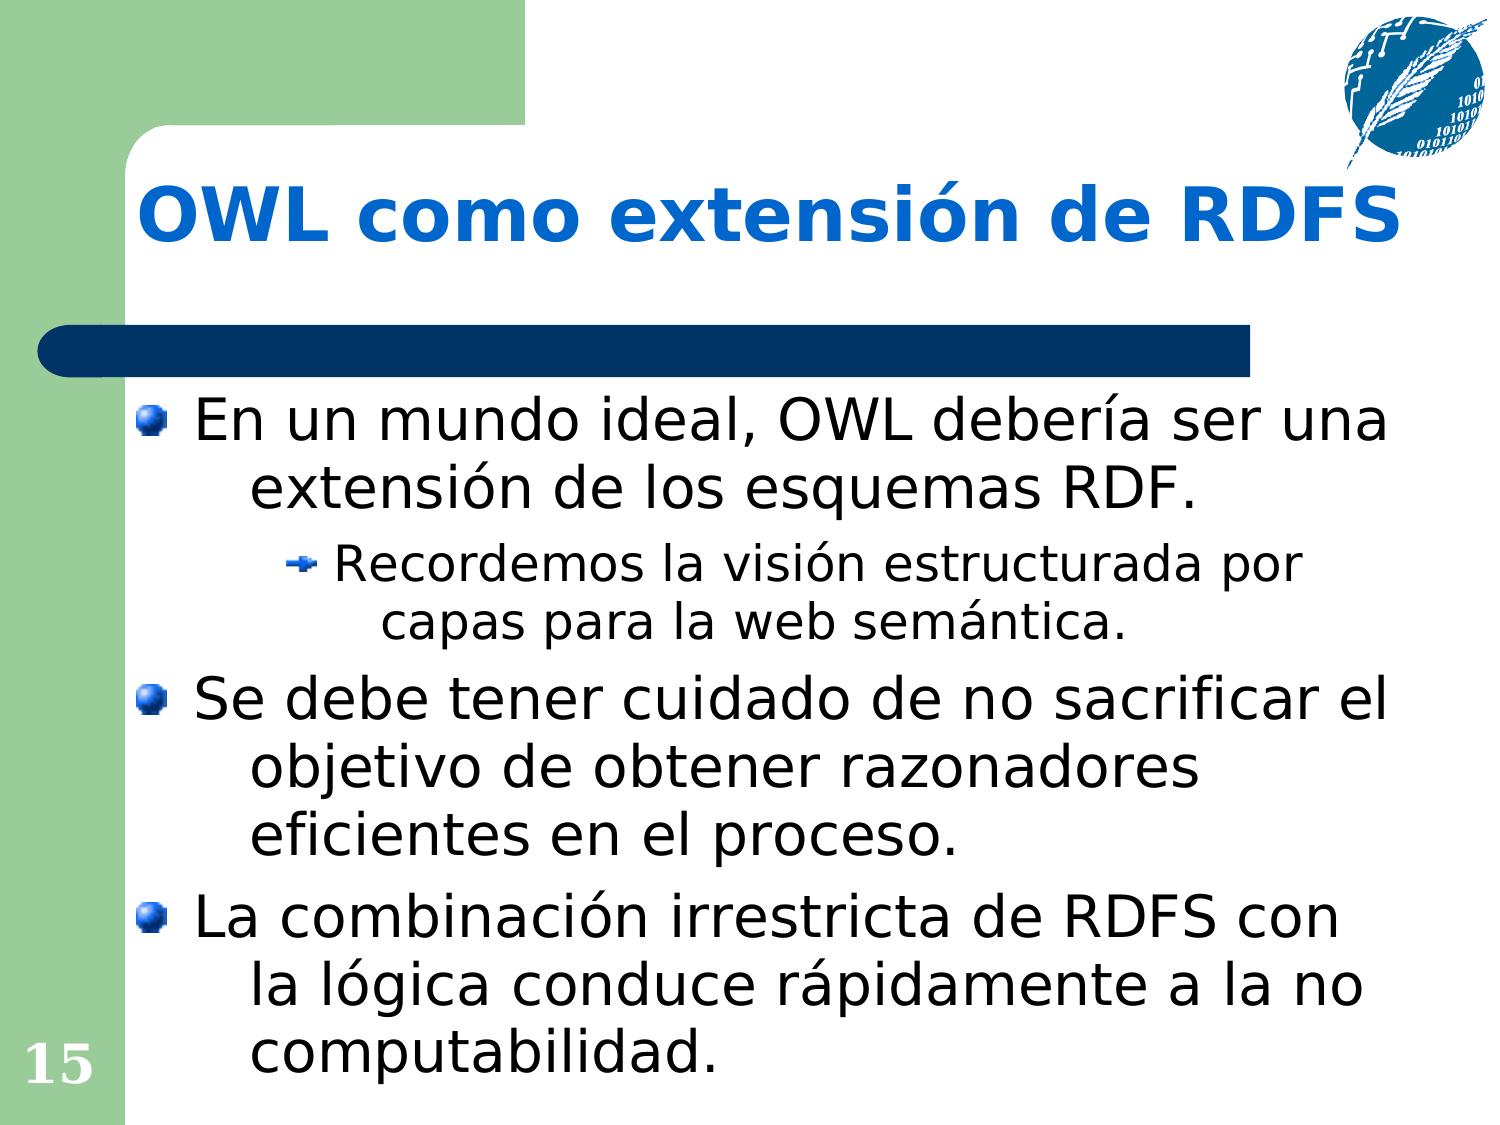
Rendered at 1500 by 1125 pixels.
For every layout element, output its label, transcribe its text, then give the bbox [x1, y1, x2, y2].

picture [1433, 139, 1440, 147]
picture [1427, 138, 1431, 148]
title OWL como extensión de RDFS [136, 135, 1413, 302]
picture [1341, 15, 1487, 172]
picture [1436, 127, 1450, 136]
picture [1416, 140, 1425, 149]
list En un mundo ideal, OWL debería ser una extensión de los esquemas RDF. Recordemos la visión estructurada por capas para la web semántica. Se debe tener cuidado de no sacrificar el objetivo de obtener razonadores eficientes en el proceso. La combinación irrestricta de RDFS con la lógica conduce rápidamente a la no computabilidad. [136, 386, 1399, 1087]
